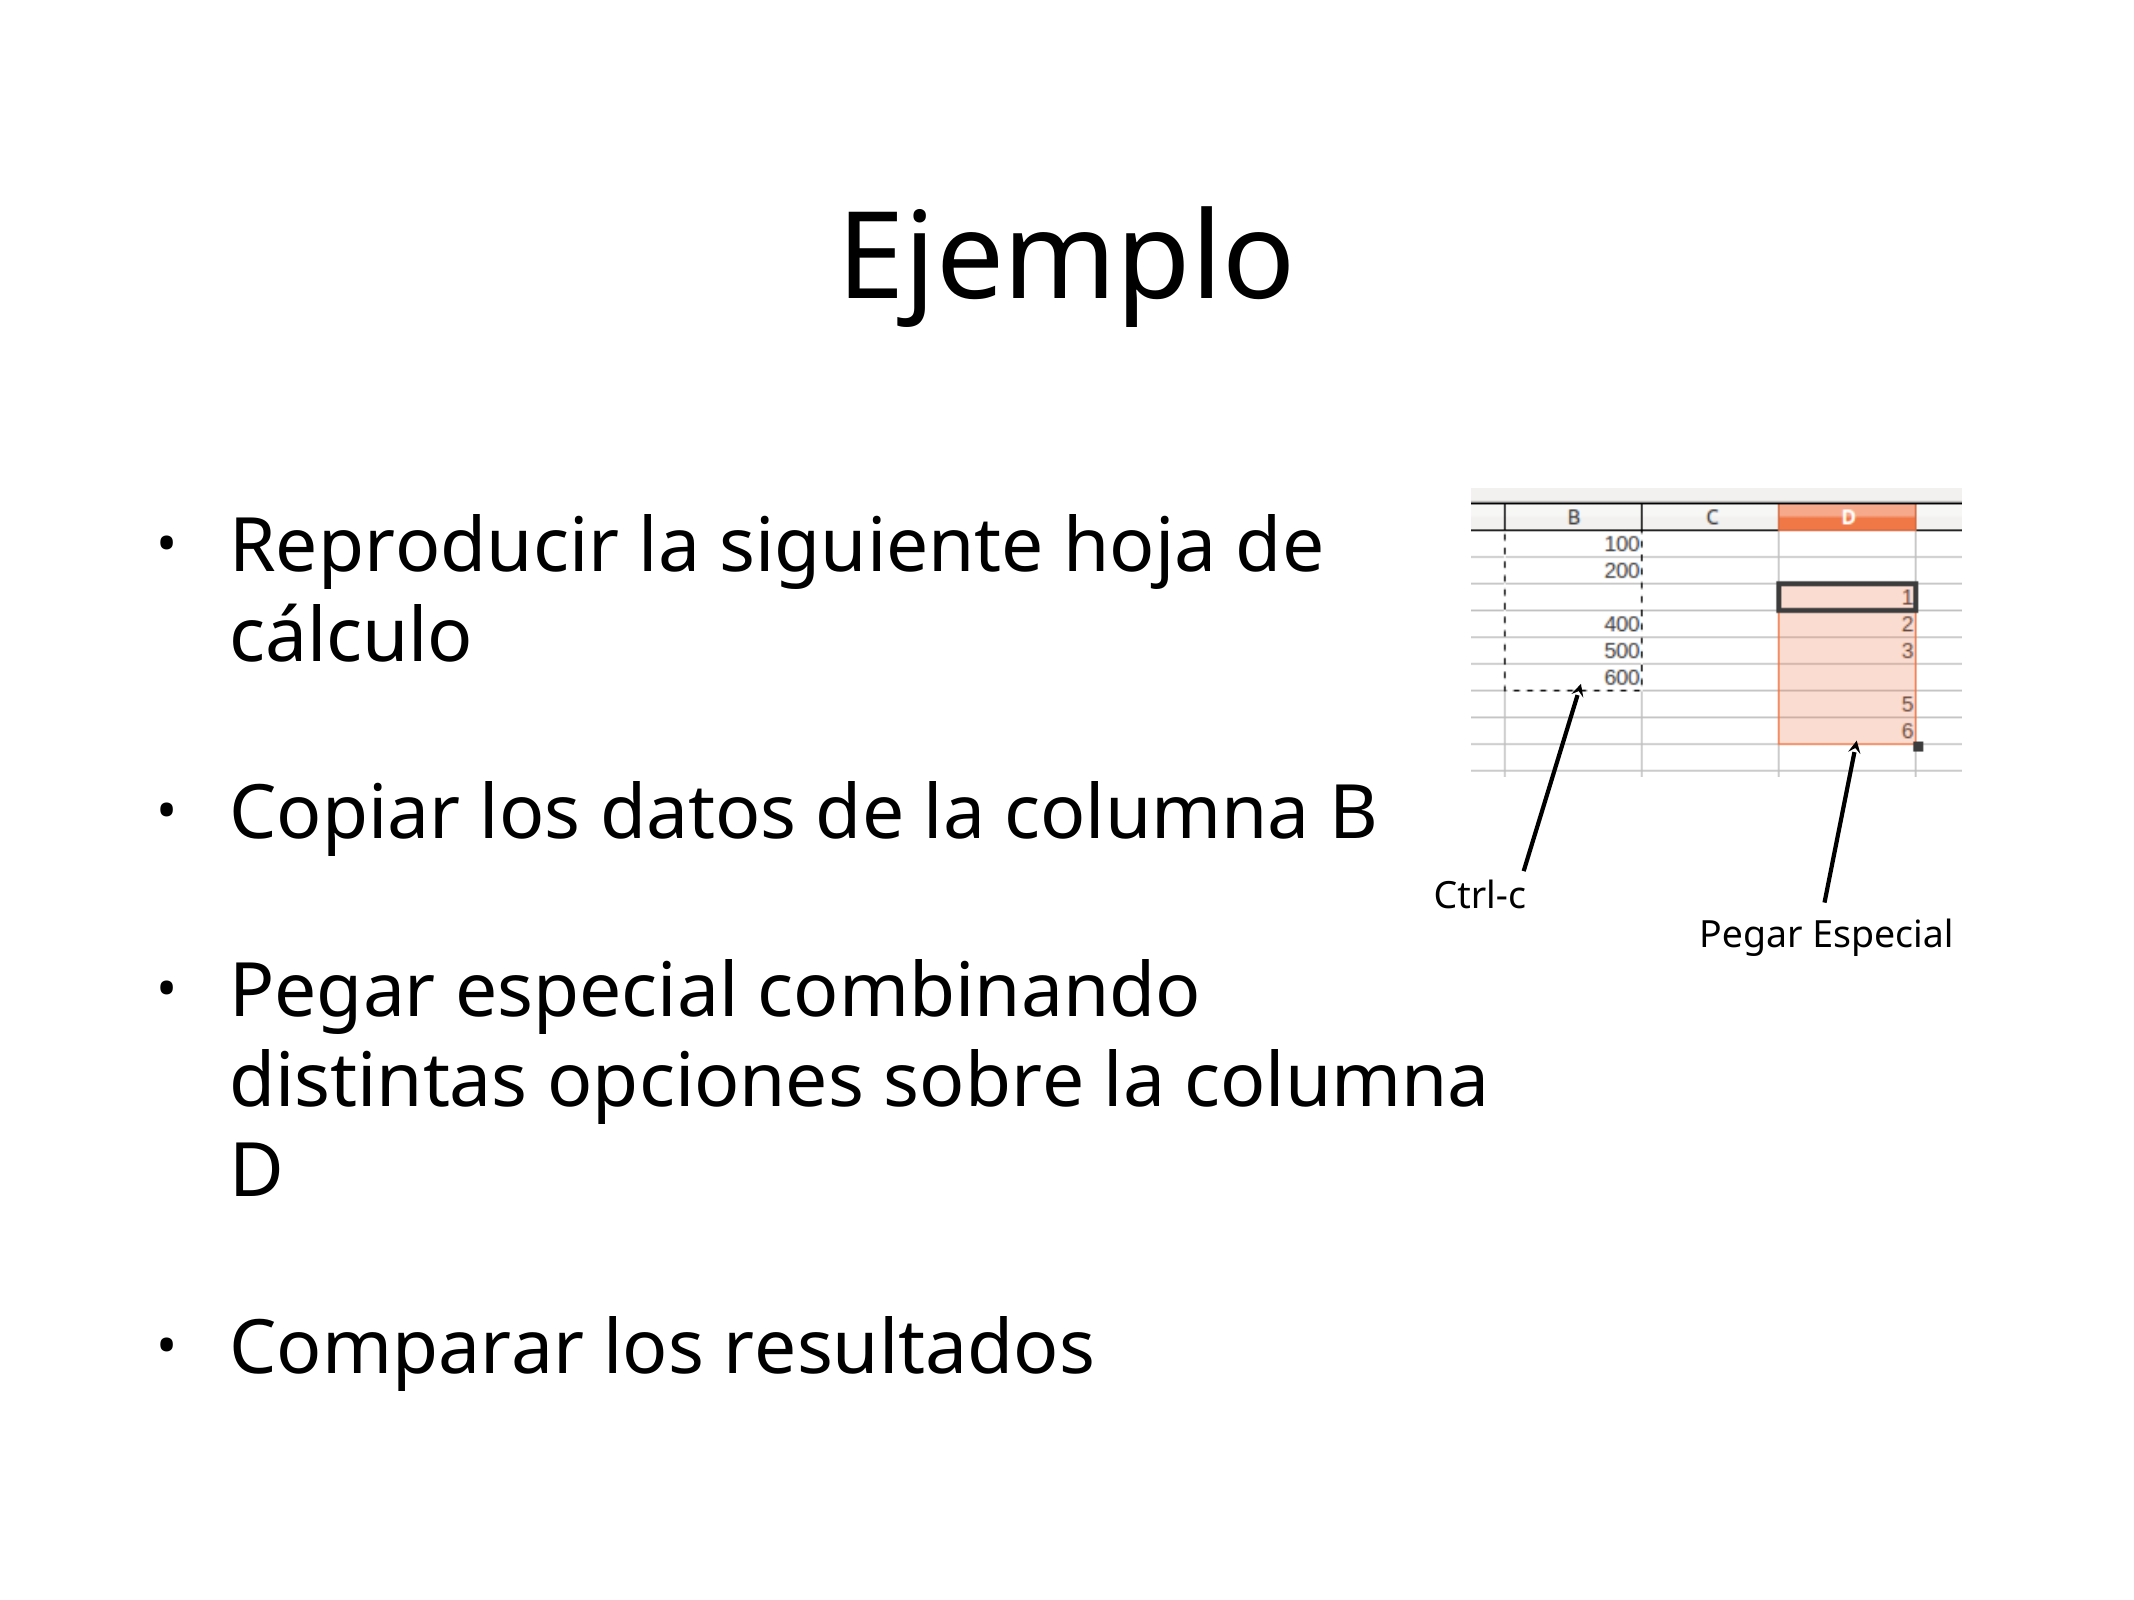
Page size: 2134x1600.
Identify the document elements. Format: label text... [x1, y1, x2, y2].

text_box Pegar Especial [1690, 901, 1963, 964]
title Ejemplo [156, 72, 1978, 428]
picture [1471, 488, 1962, 777]
text_box Ctrl-c [1425, 863, 1535, 925]
list Reproducir la siguiente hoja de cálculo Copiar los datos de la columna B Pegar especial combinando distintas opciones sobre la columna D Comparar los resultados [156, 427, 1496, 1459]
